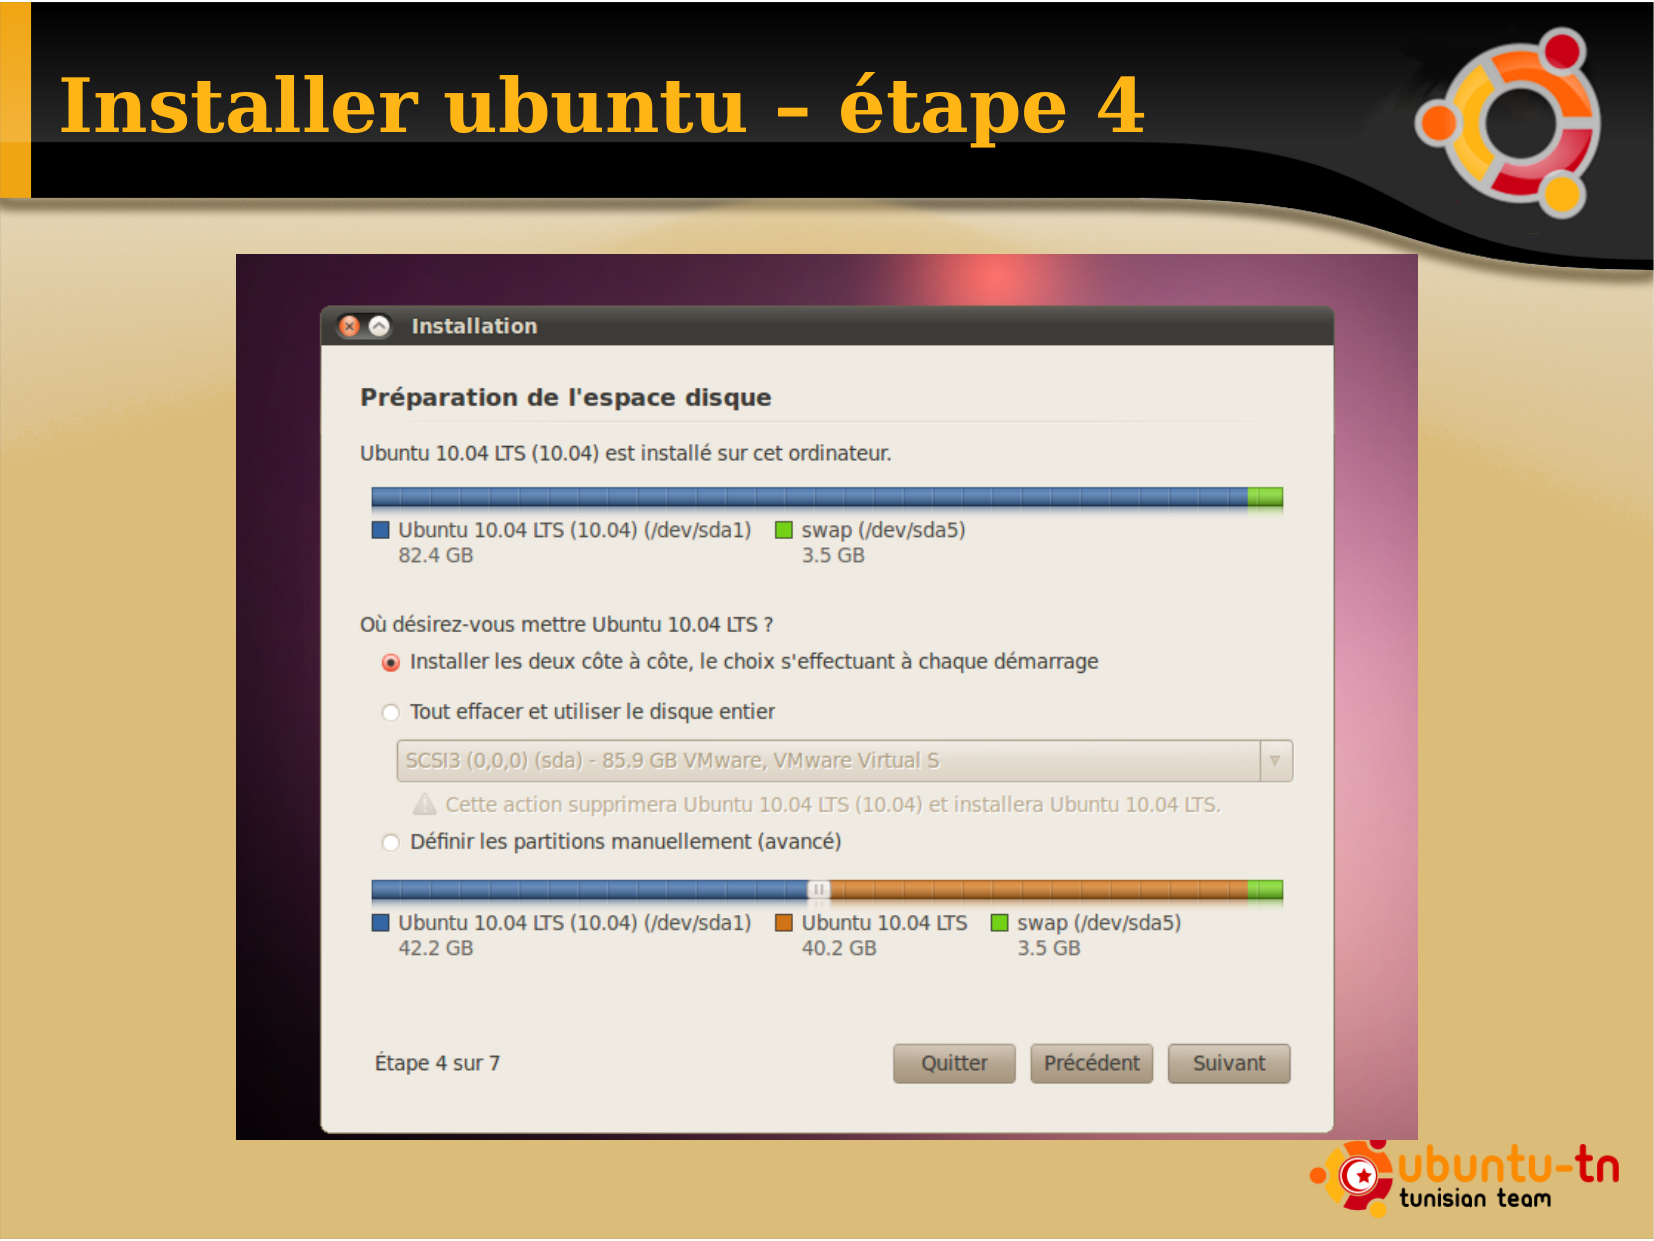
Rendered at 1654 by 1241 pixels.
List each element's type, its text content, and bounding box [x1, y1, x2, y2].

picture [0, 0, 1654, 1241]
title Installer ubuntu – étape 4 [59, 9, 1447, 202]
